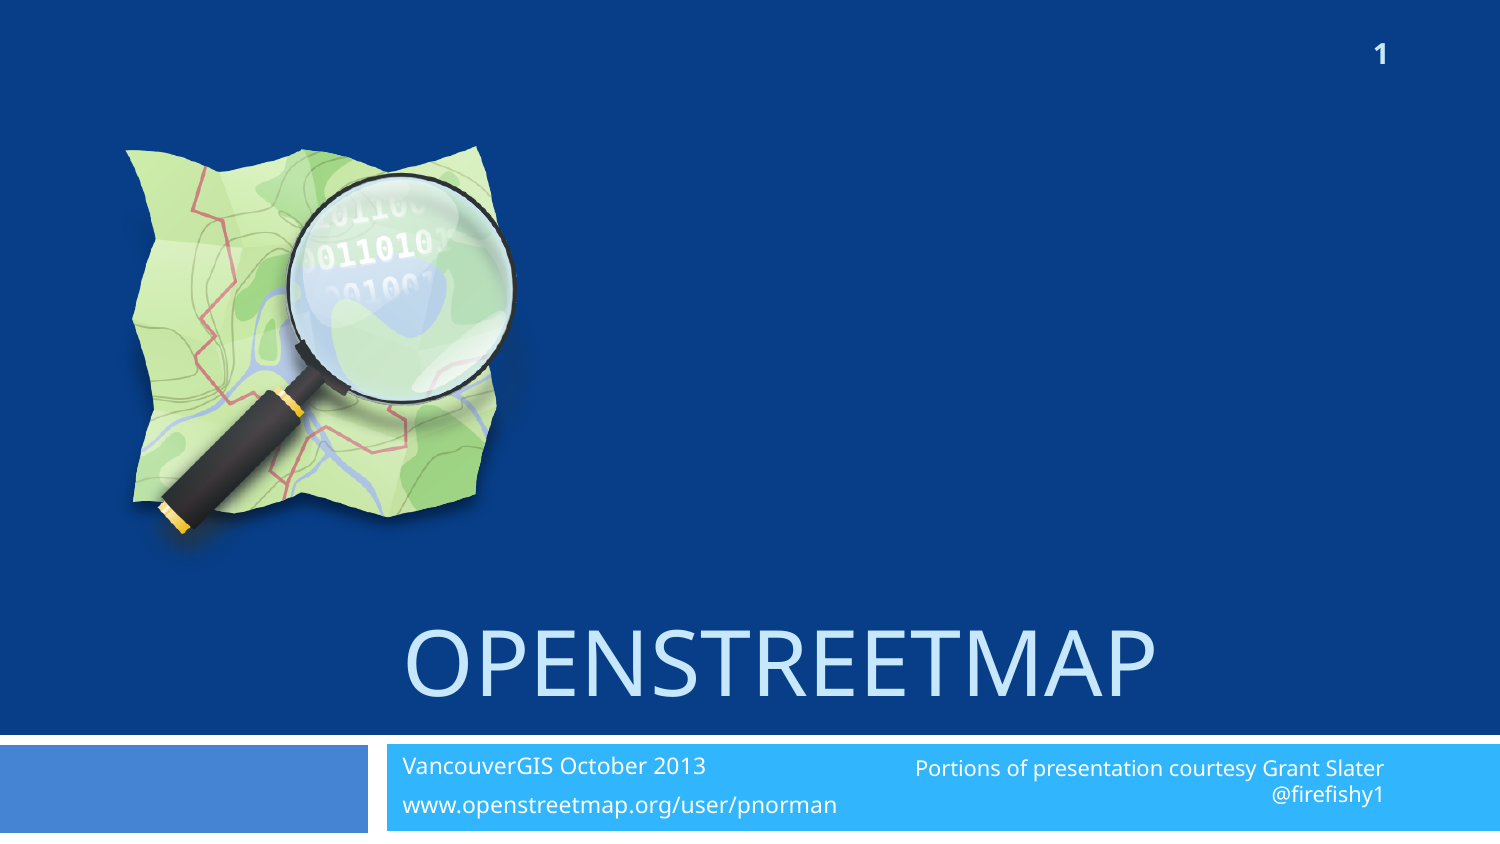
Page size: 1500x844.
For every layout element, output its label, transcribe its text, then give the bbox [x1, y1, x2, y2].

text_box 1 [1312, 28, 1450, 76]
text_box Portions of presentation courtesy Grant Slater @firefishy1 [900, 746, 1476, 789]
picture [110, 146, 537, 574]
title OpenStreetMap [387, 496, 1451, 722]
subtitle VancouverGIS October 2013 www.openstreetmap.org/user/pnorman [387, 744, 1488, 829]
